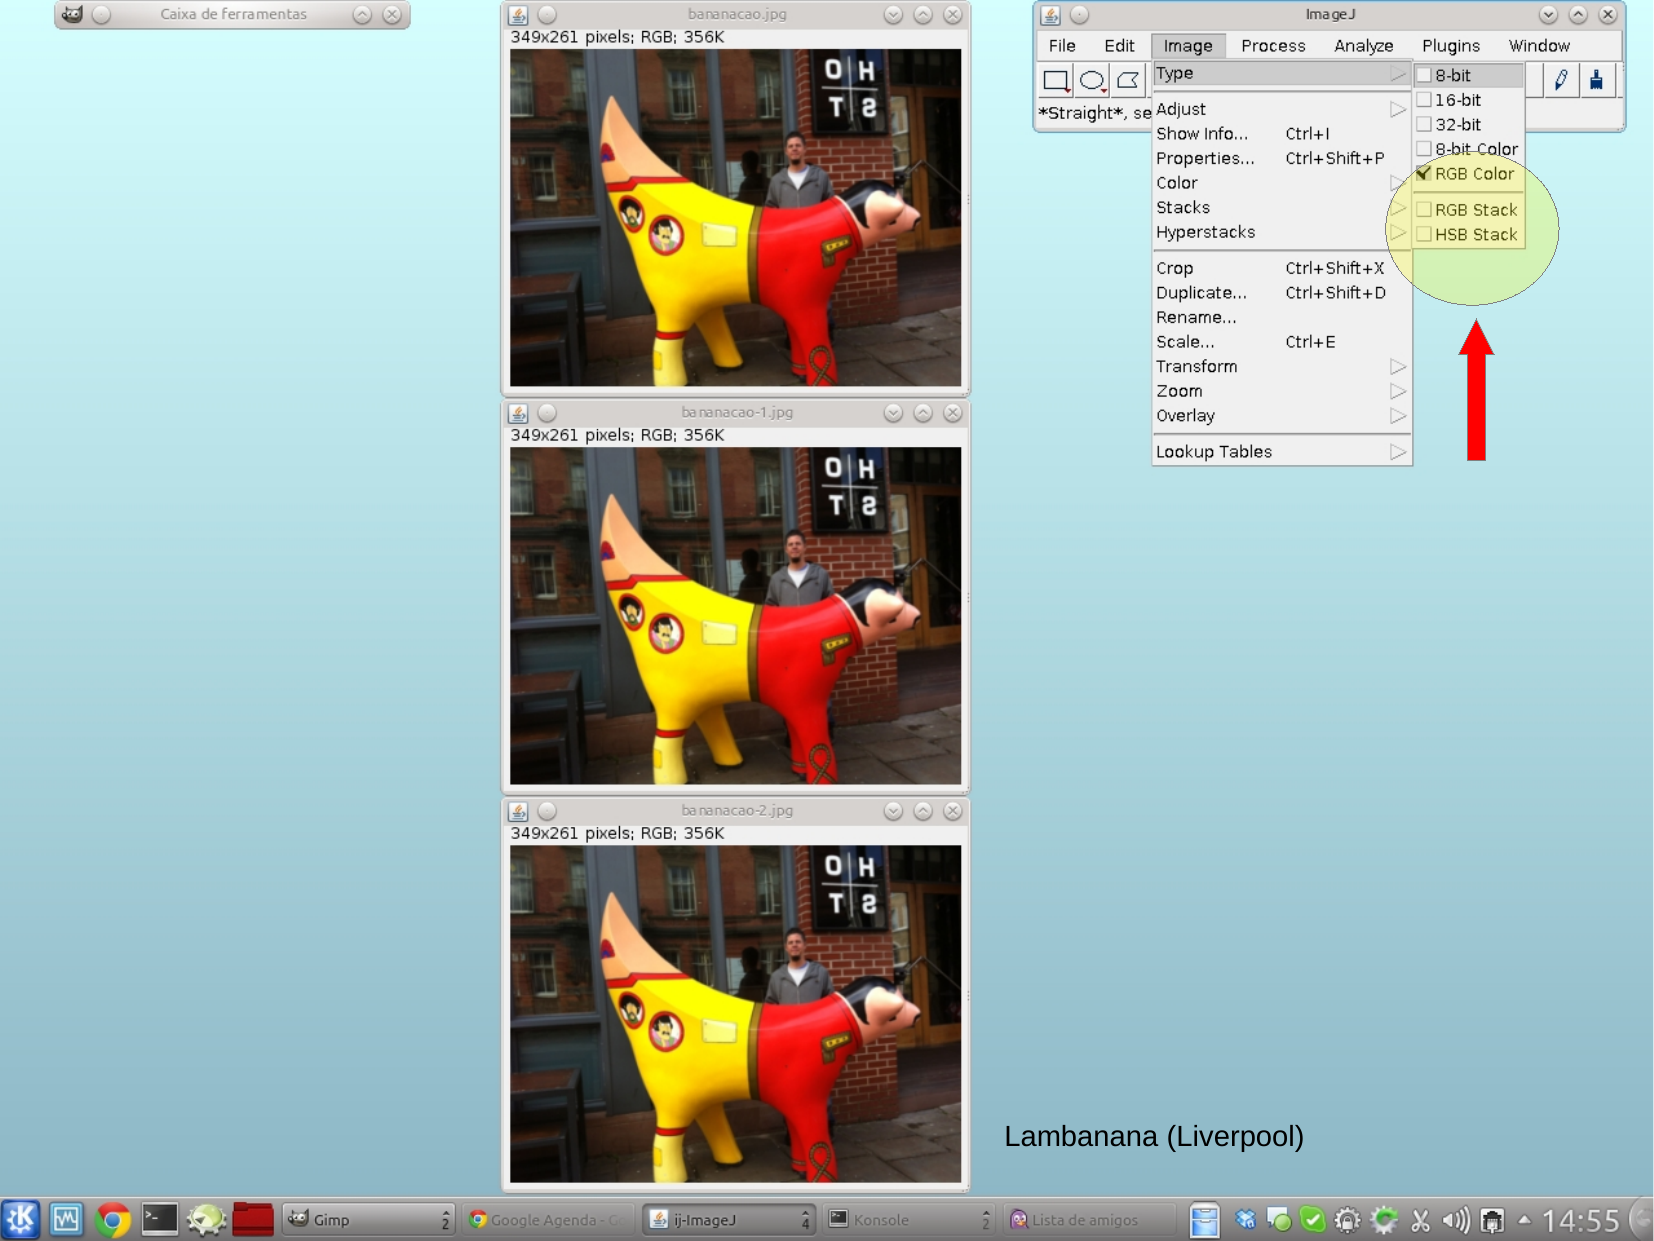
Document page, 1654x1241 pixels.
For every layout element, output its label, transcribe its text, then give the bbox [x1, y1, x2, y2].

text_box Lambanana (Liverpool) [989, 1112, 1512, 1161]
text_box [1385, 151, 1560, 306]
text_box [1458, 318, 1495, 461]
picture [0, 0, 1654, 1241]
